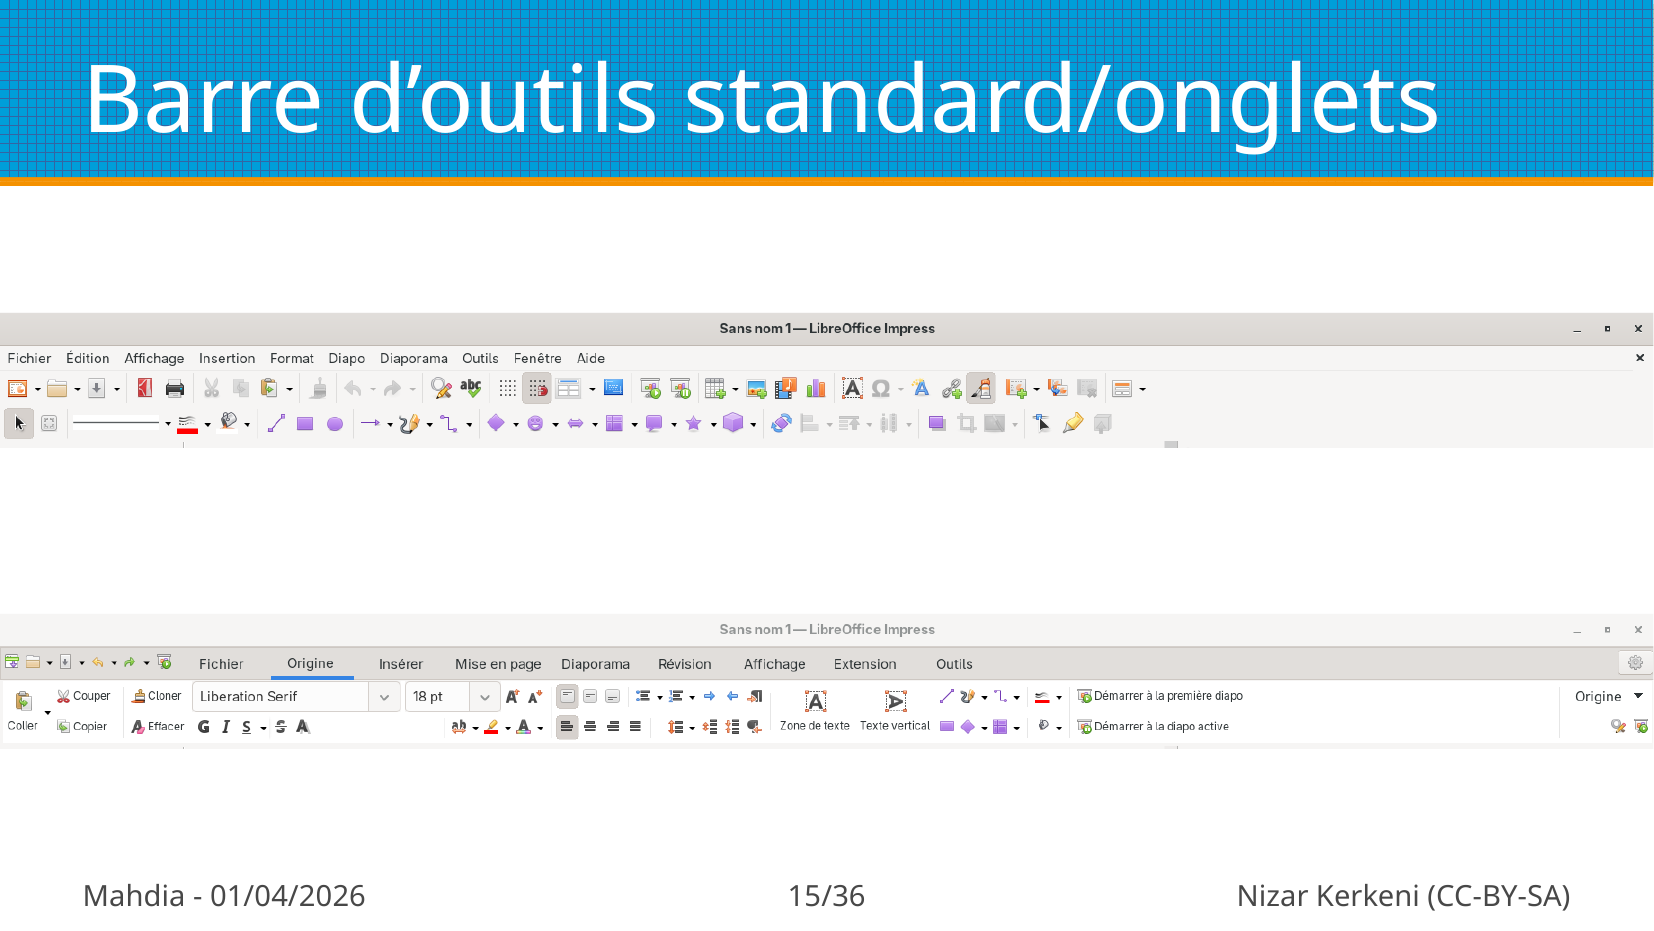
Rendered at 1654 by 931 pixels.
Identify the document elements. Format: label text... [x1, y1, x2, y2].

title Barre d’outils standard/onglets [82, 14, 1571, 178]
picture [0, 312, 1654, 448]
picture [0, 613, 1654, 749]
